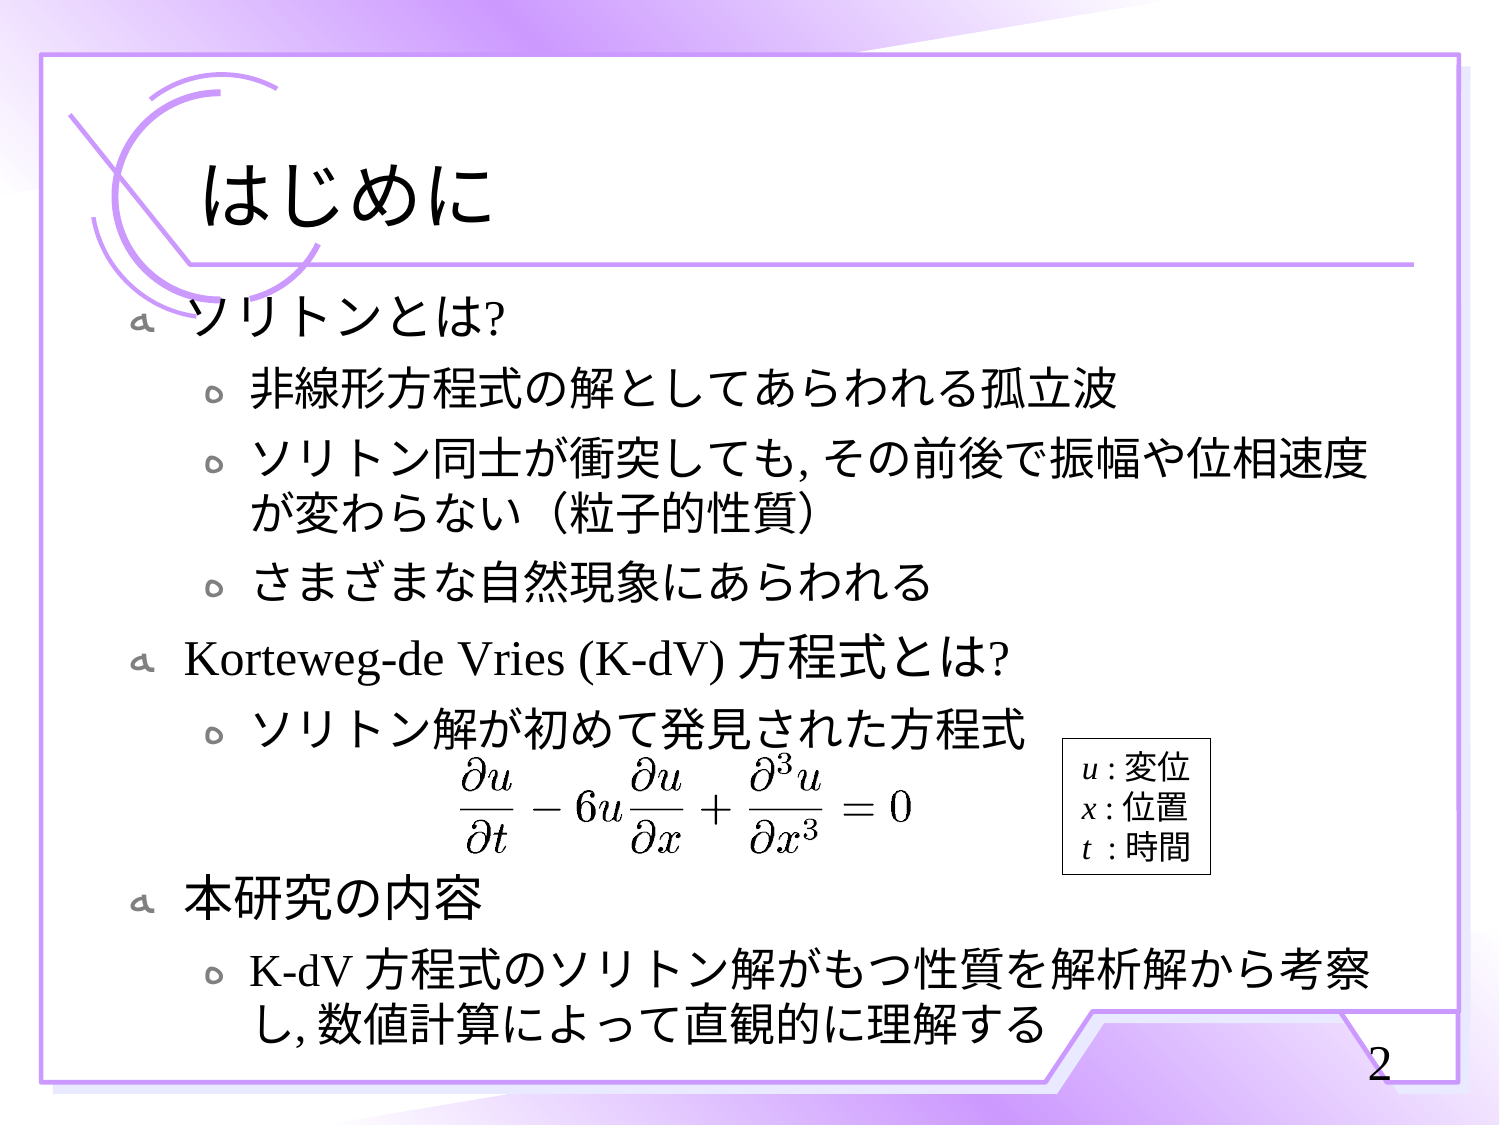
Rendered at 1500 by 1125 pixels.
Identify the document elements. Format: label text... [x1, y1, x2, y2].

picture [456, 749, 915, 855]
list ソリトンとは? 非線形方程式の解としてあらわれる孤立波 ソリトン同士が衝突しても, その前後で振幅や位相速度が変わらない（粒子的性質） さまざまな自然現象にあらわれる Korteweg-de Vries (K-dV) 方程式とは? ソリトン解が初めて発見された方程式 本研究の内容 K-dV 方程式のソリトン解がもつ性質を解析解から考察し, 数値計算によって直観的に理解する [112, 277, 1388, 1059]
title はじめに [183, 99, 1388, 277]
text_box u : 変位 x : 位置 t : 時間 [1062, 738, 1211, 875]
